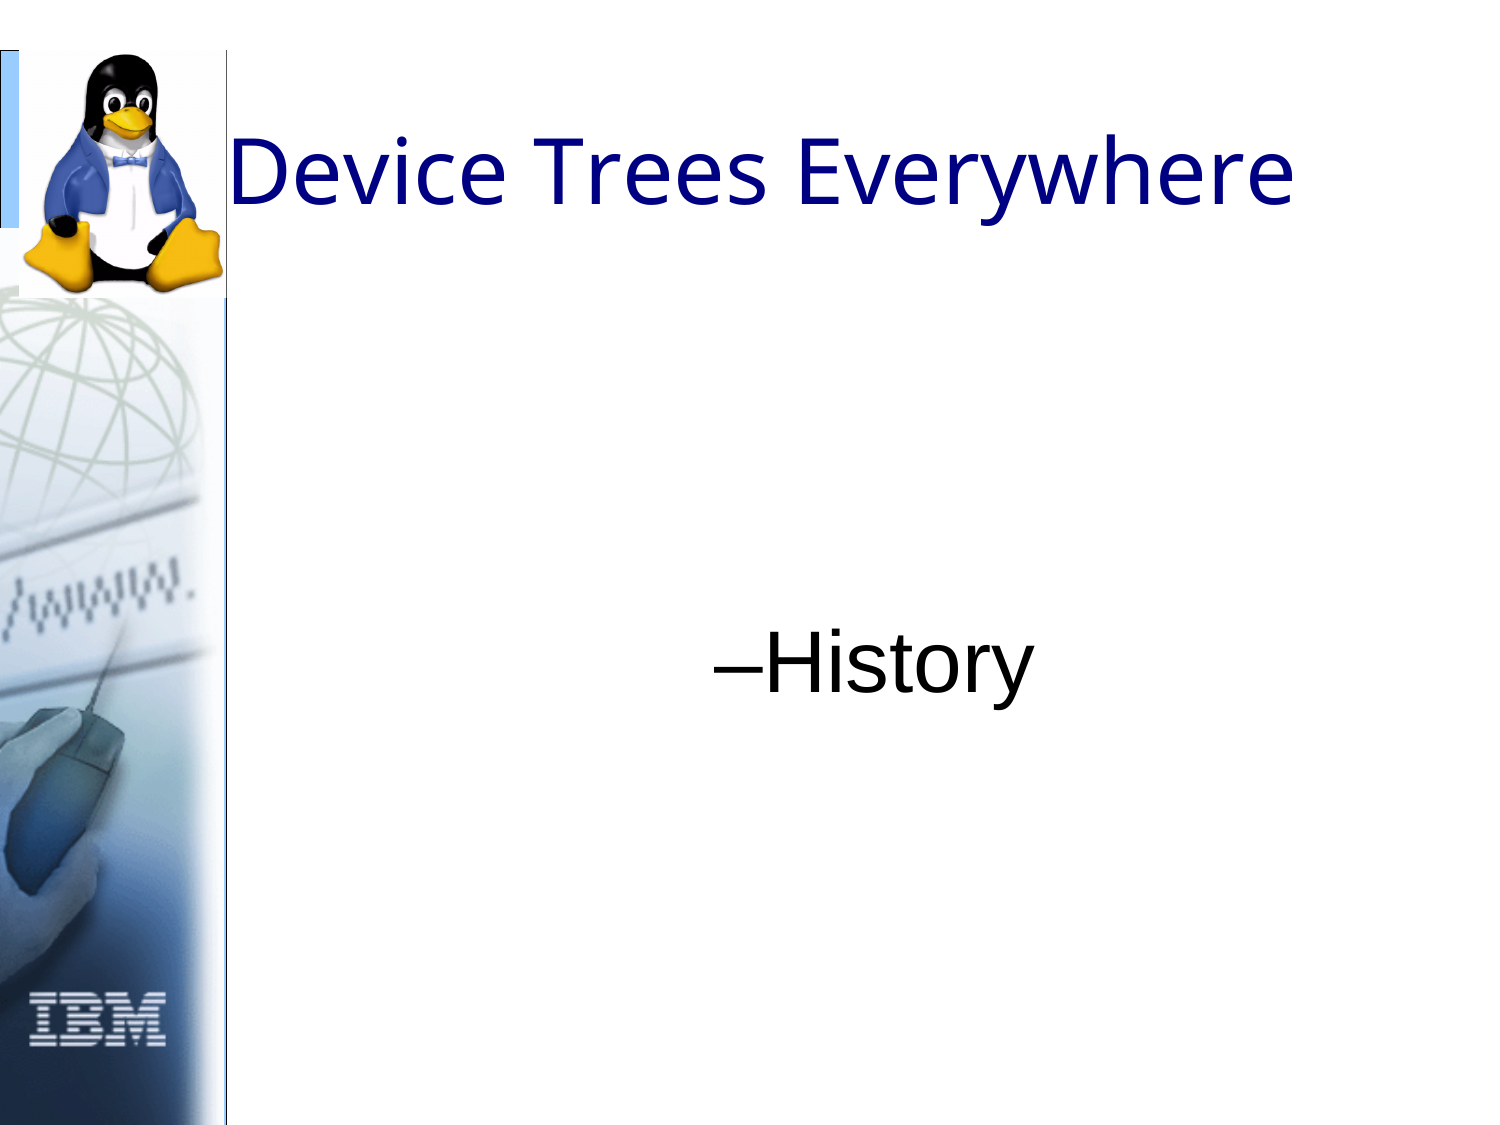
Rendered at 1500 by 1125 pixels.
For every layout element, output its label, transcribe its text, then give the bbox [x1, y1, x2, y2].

title Device Trees Everywhere [224, 99, 1388, 238]
subtitle History [212, 324, 1388, 1001]
